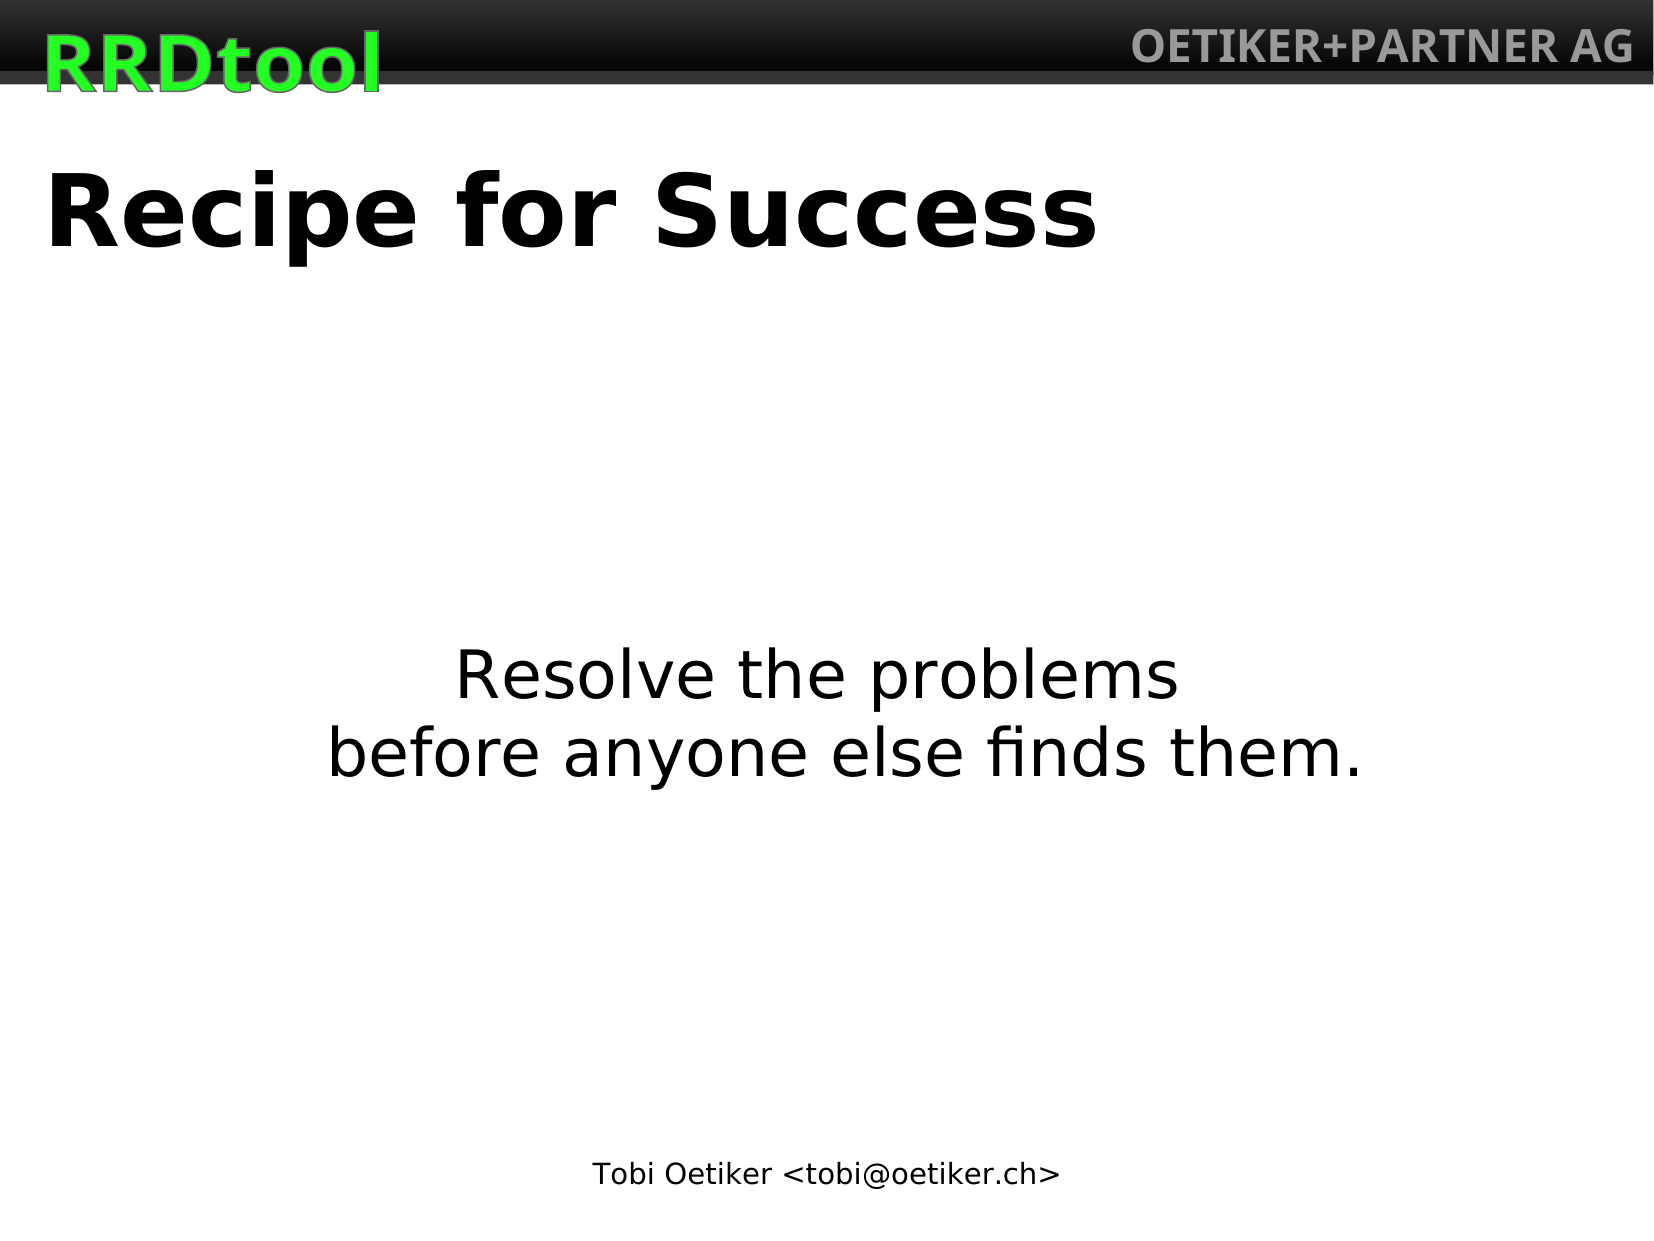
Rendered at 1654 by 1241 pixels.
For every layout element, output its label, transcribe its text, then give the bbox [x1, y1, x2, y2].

subtitle Resolve the problems before anyone else finds them. [50, 329, 1571, 1099]
title Recipe for Success [43, 137, 1582, 287]
